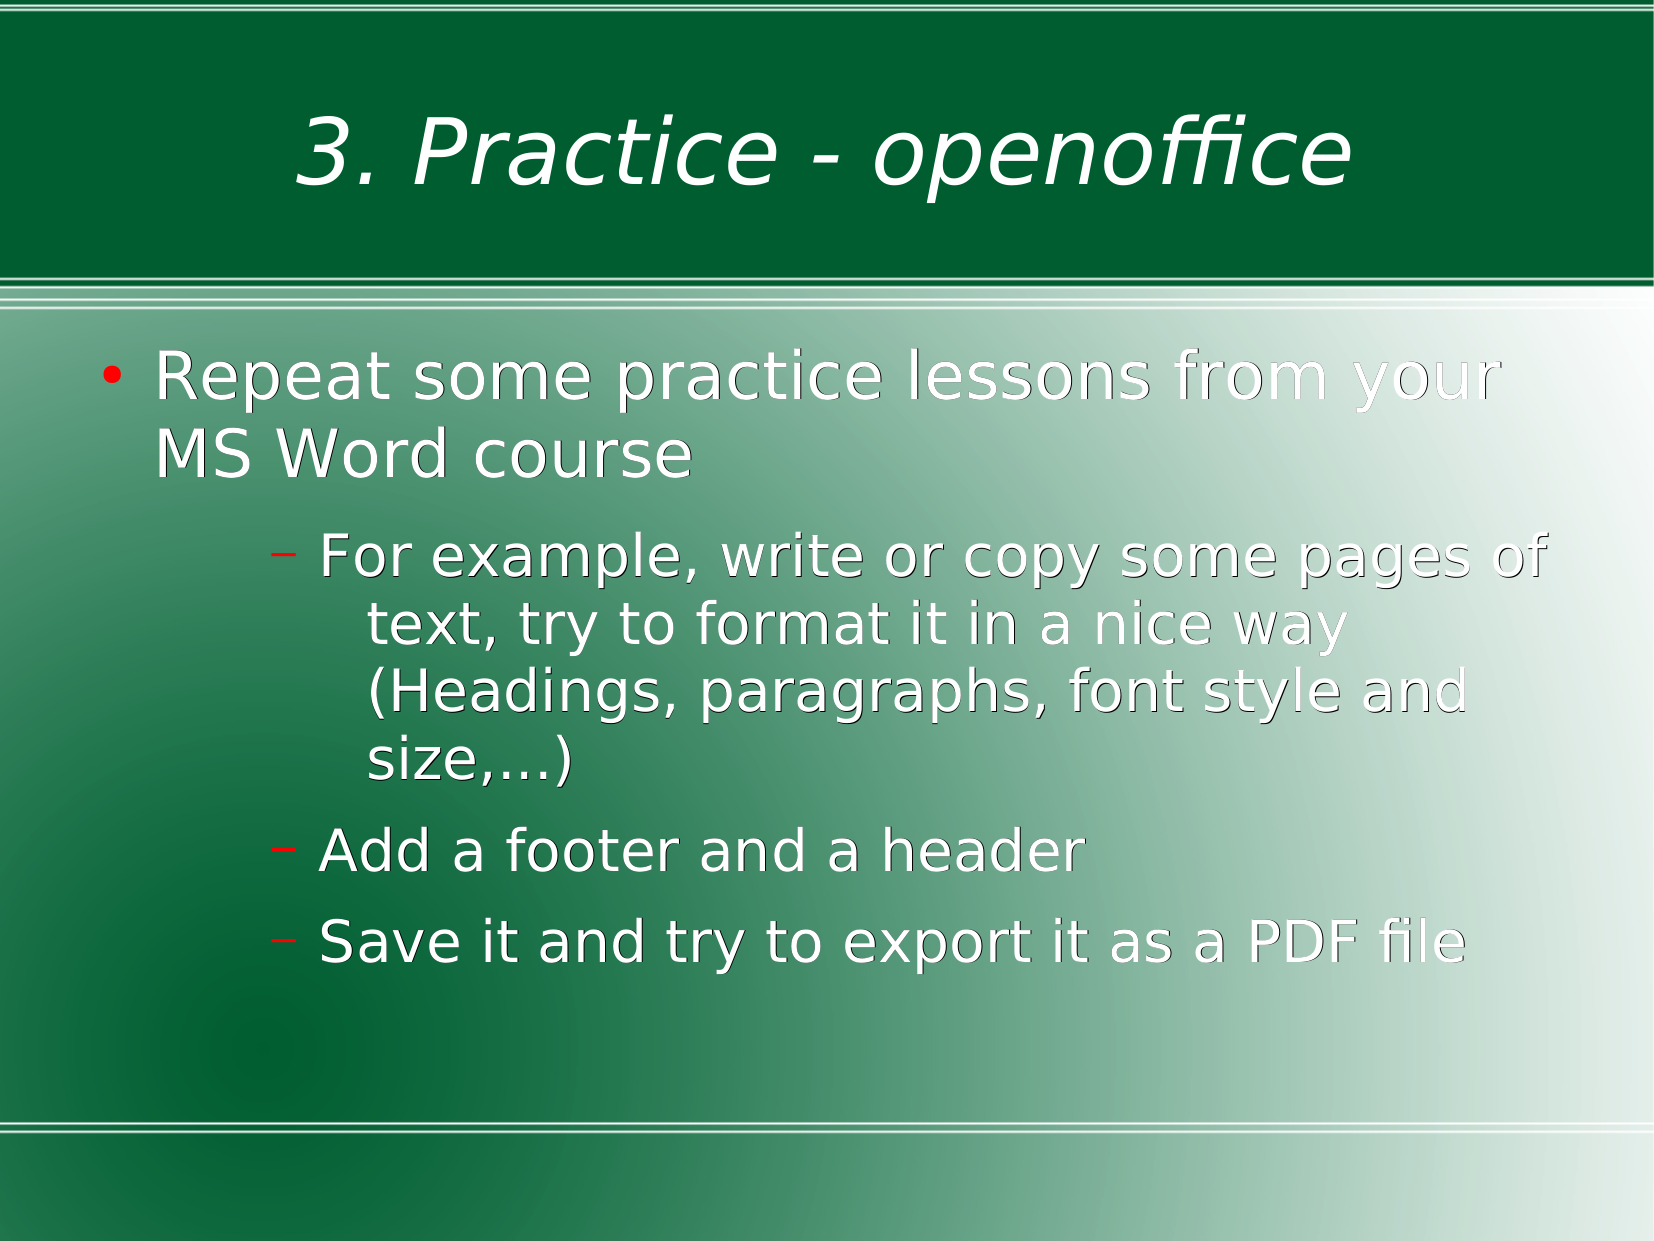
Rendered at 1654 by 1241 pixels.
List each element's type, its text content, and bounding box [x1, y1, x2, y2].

picture [0, 0, 1654, 1241]
list Repeat some practice lessons from your MS Word course For example, write or copy some pages of text, try to format it in a nice way (Headings, paragraphs, font style and size,...) Add a footer and a header Save it and try to export it as a PDF file [82, 337, 1571, 1241]
title 3. Practice - openoffice [82, 56, 1571, 250]
